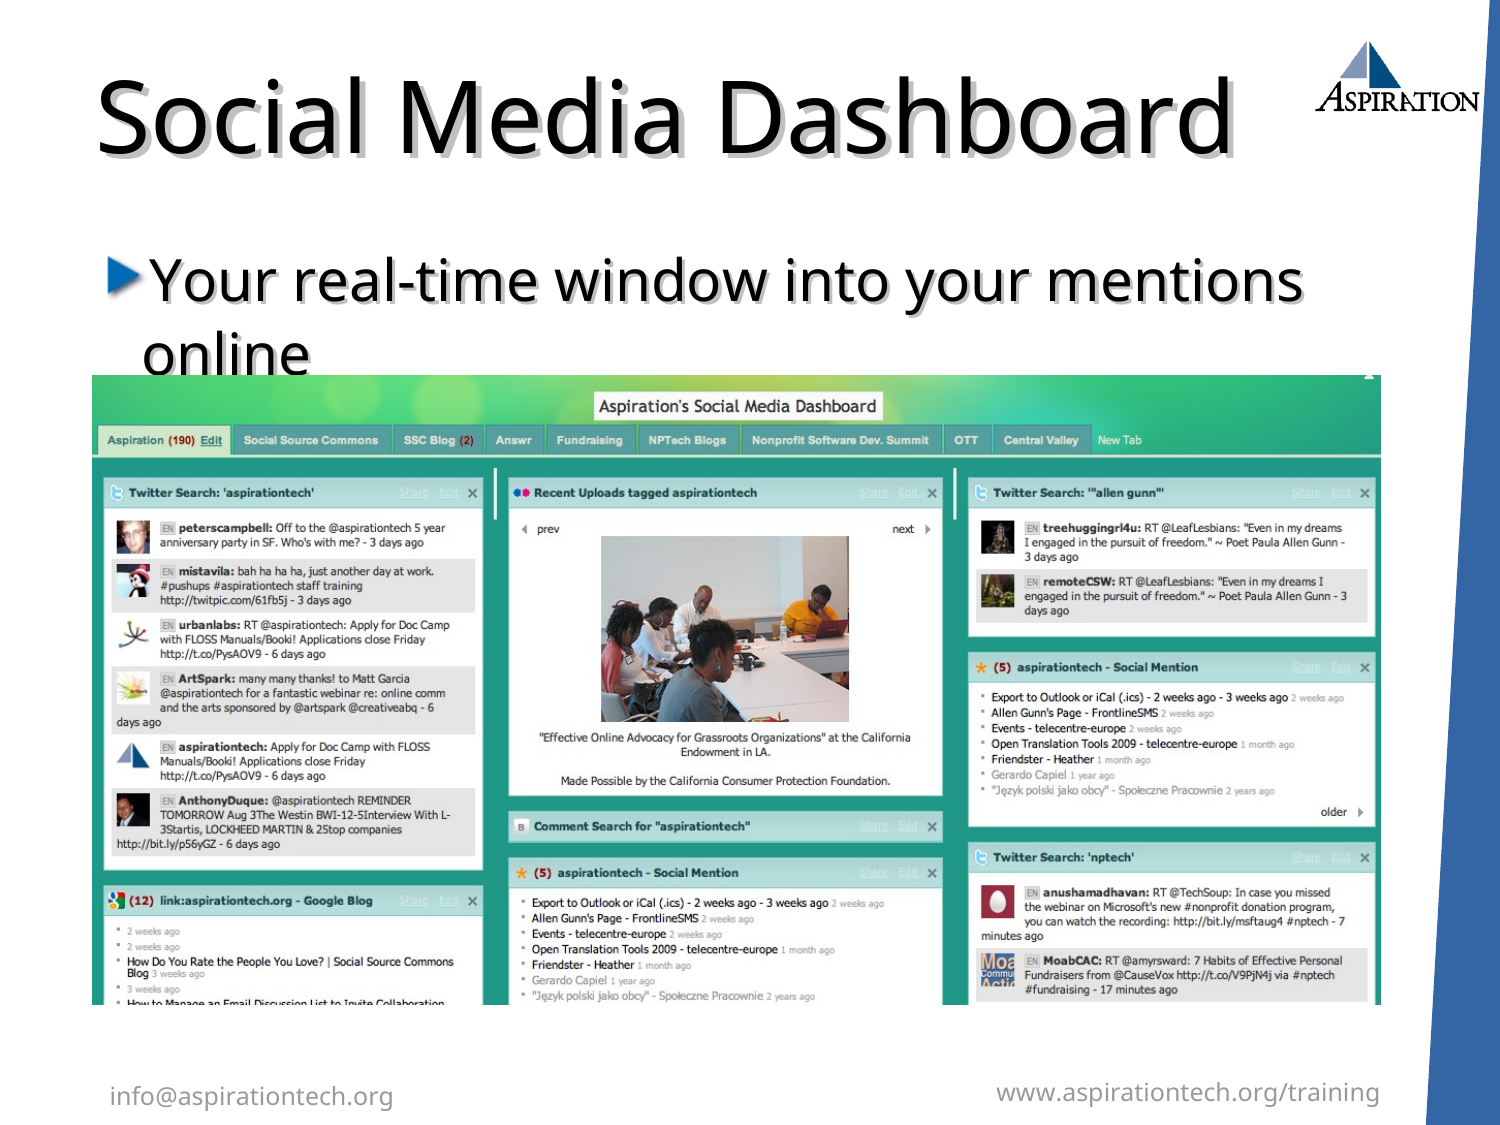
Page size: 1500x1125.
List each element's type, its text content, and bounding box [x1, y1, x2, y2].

picture [92, 375, 1381, 1006]
title Social Media Dashboard [49, 19, 1284, 206]
picture [1315, 41, 1480, 120]
list Your real-time window into your mentions online [49, 238, 1447, 892]
